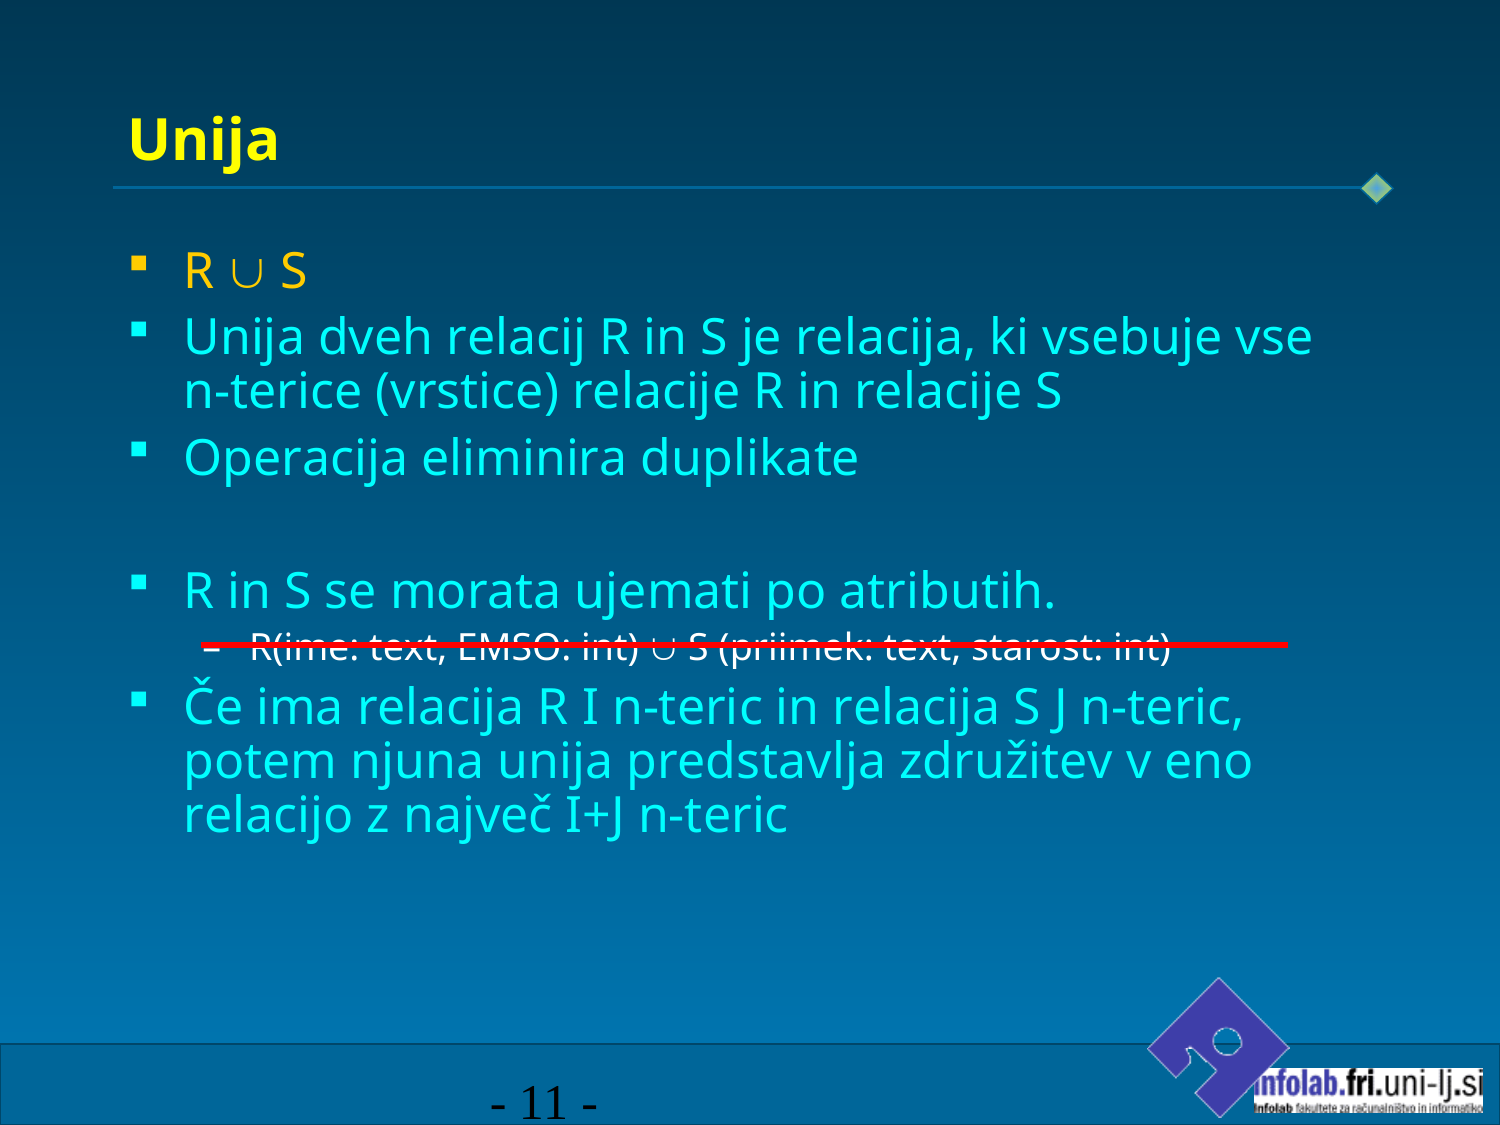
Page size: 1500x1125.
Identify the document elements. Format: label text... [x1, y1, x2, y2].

title Unija [112, 94, 1388, 181]
list R  S Unija dveh relacij R in S je relacija, ki vsebuje vse n-terice (vrstice) relacije R in relacije S Operacija eliminira duplikate R in S se morata ujemati po atributih. R(ime: text, EMSO: int)  S (priimek: text, starost: int) Če ima relacija R I n-teric in relacija S J n-teric, potem njuna unija predstavlja združitev v eno relacijo z največ I+J n-teric [112, 237, 1388, 963]
picture [1149, 978, 1482, 1117]
